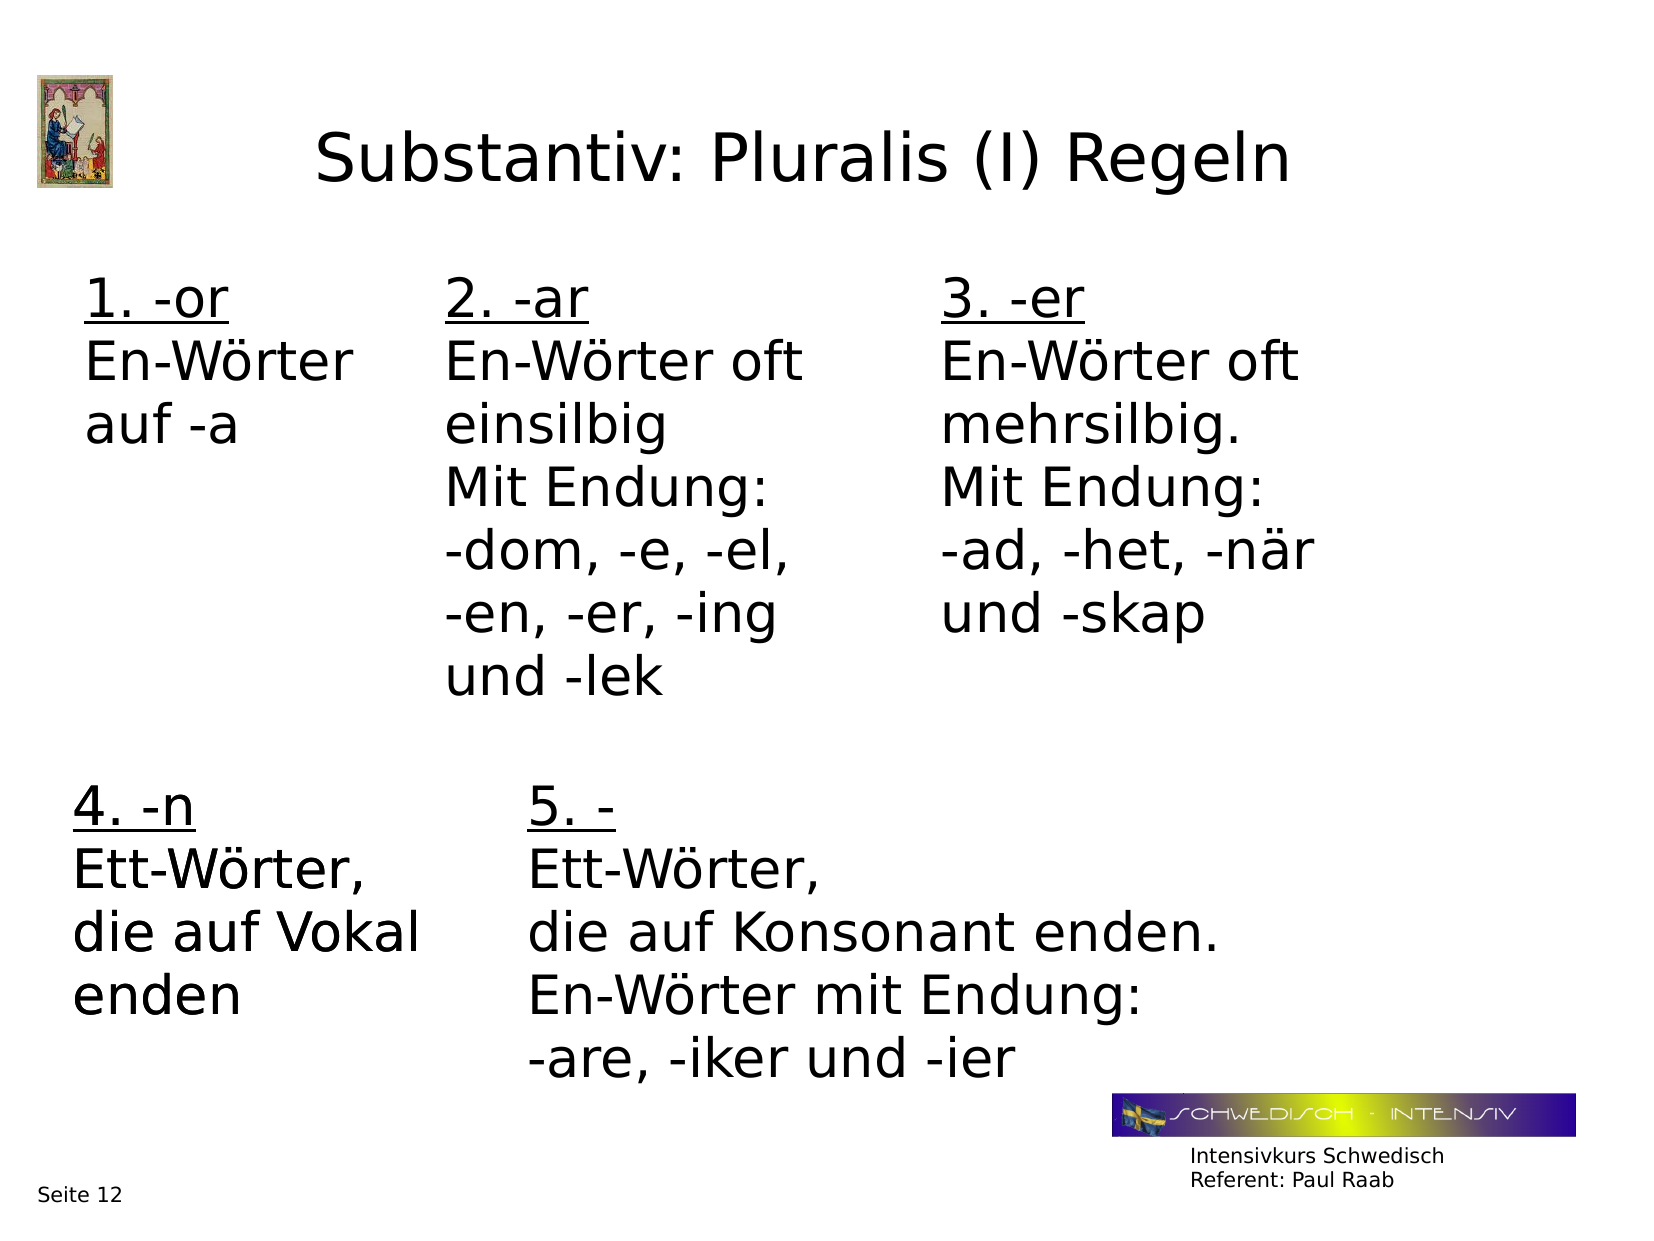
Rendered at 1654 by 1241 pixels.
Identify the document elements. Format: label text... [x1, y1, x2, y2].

text_box 1. -or En-Wörter auf -a [69, 260, 376, 464]
text_box Substantiv: Pluralis (I) Regeln [300, 112, 1426, 206]
text_box 3. -er En-Wörter oft mehrsilbig. Mit Endung: -ad, -het, -när und -skap [925, 260, 1351, 654]
picture [37, 75, 113, 188]
text_box 4. -n Ett-Wörter, die auf Vokal enden [57, 768, 482, 1036]
text_box 5. - Ett-Wörter, die auf Konsonant enden. En-Wörter mit Endung: -are, -iker und -ier [512, 768, 1238, 1099]
picture [1112, 1093, 1576, 1137]
text_box 2. -ar En-Wörter oft einsilbig Mit Endung: -dom, -e, -el, -en, -er, -ing und -lek [429, 260, 826, 717]
